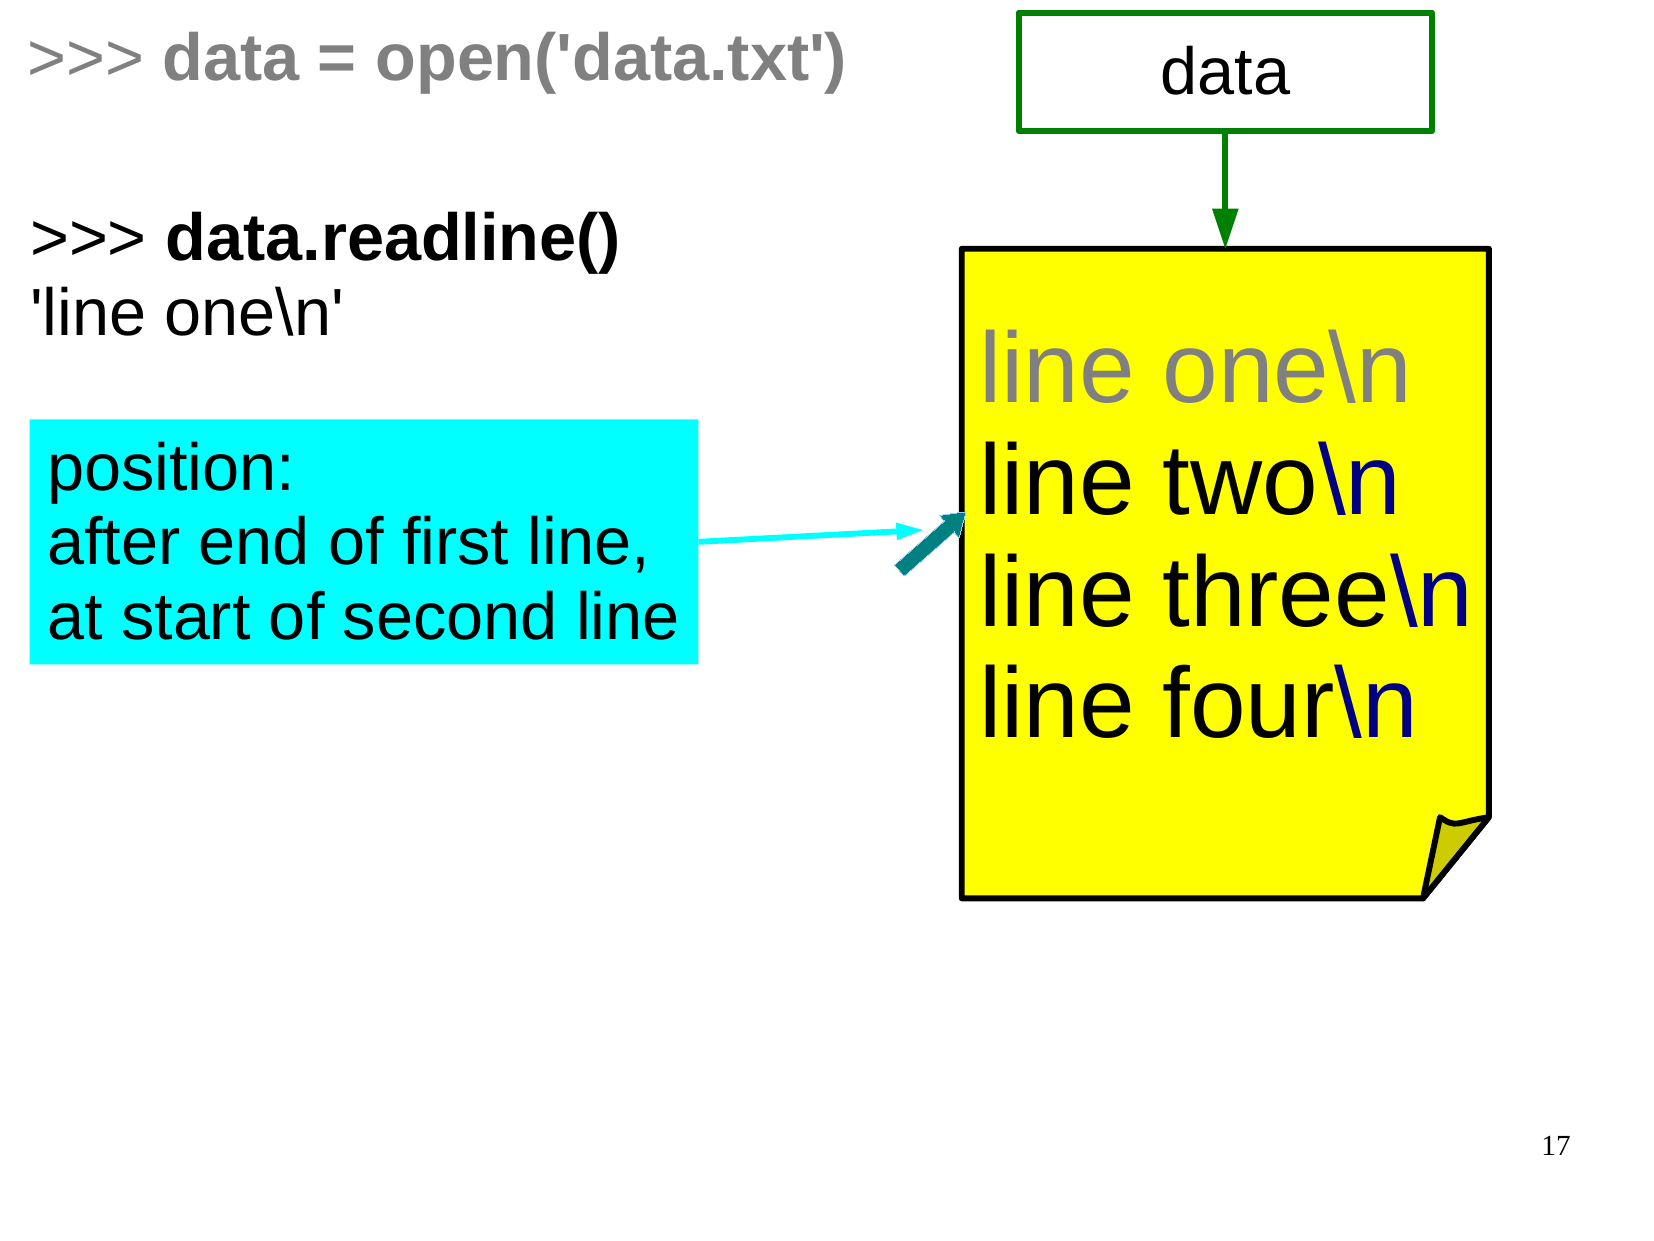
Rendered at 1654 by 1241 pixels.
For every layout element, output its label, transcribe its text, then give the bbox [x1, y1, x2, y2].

text_box line one\n line two\n line three\n line four\n [961, 248, 1489, 899]
text_box position: after end of first line, at start of second line [29, 419, 699, 665]
text_box >>> data = open('data.txt') [12, 12, 863, 103]
text_box [894, 511, 966, 576]
text_box data [1018, 12, 1433, 131]
text_box >>> data.readline() 'line one\n' [12, 189, 640, 361]
